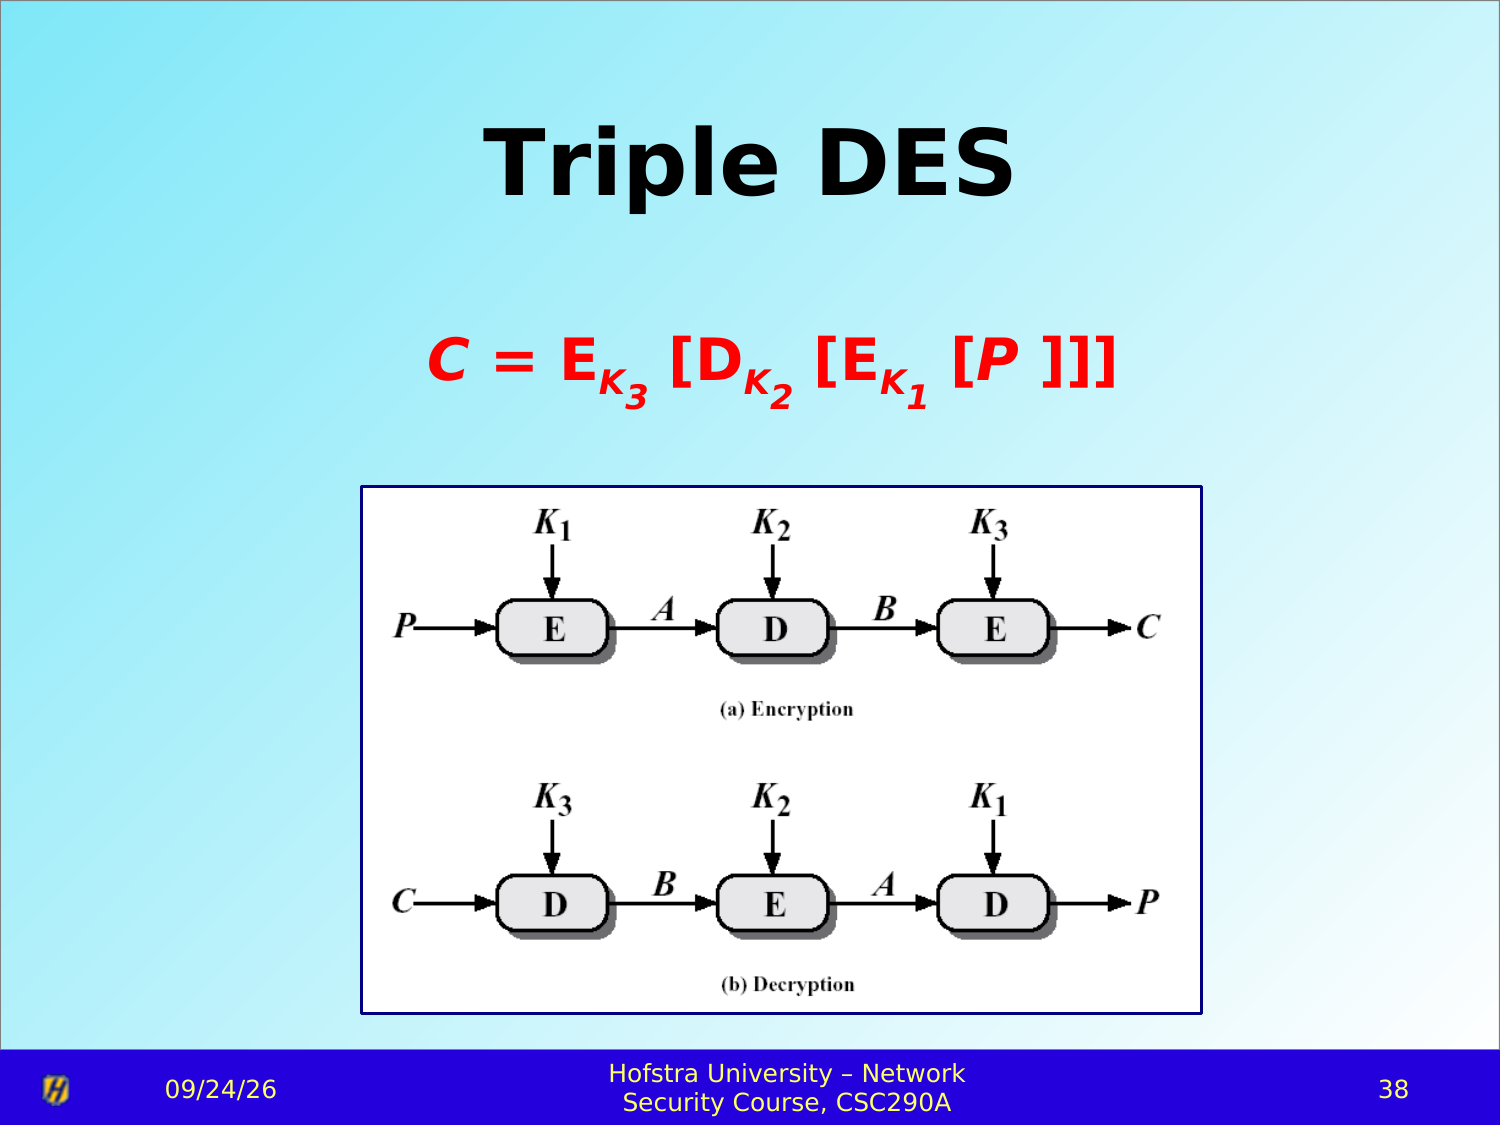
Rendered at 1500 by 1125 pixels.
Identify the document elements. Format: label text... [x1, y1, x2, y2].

picture [362, 487, 1201, 1013]
picture [37, 1072, 76, 1110]
title Triple DES [112, 102, 1391, 225]
list C = EK3 [DK2 [EK1 [P ]]] [412, 318, 1201, 451]
